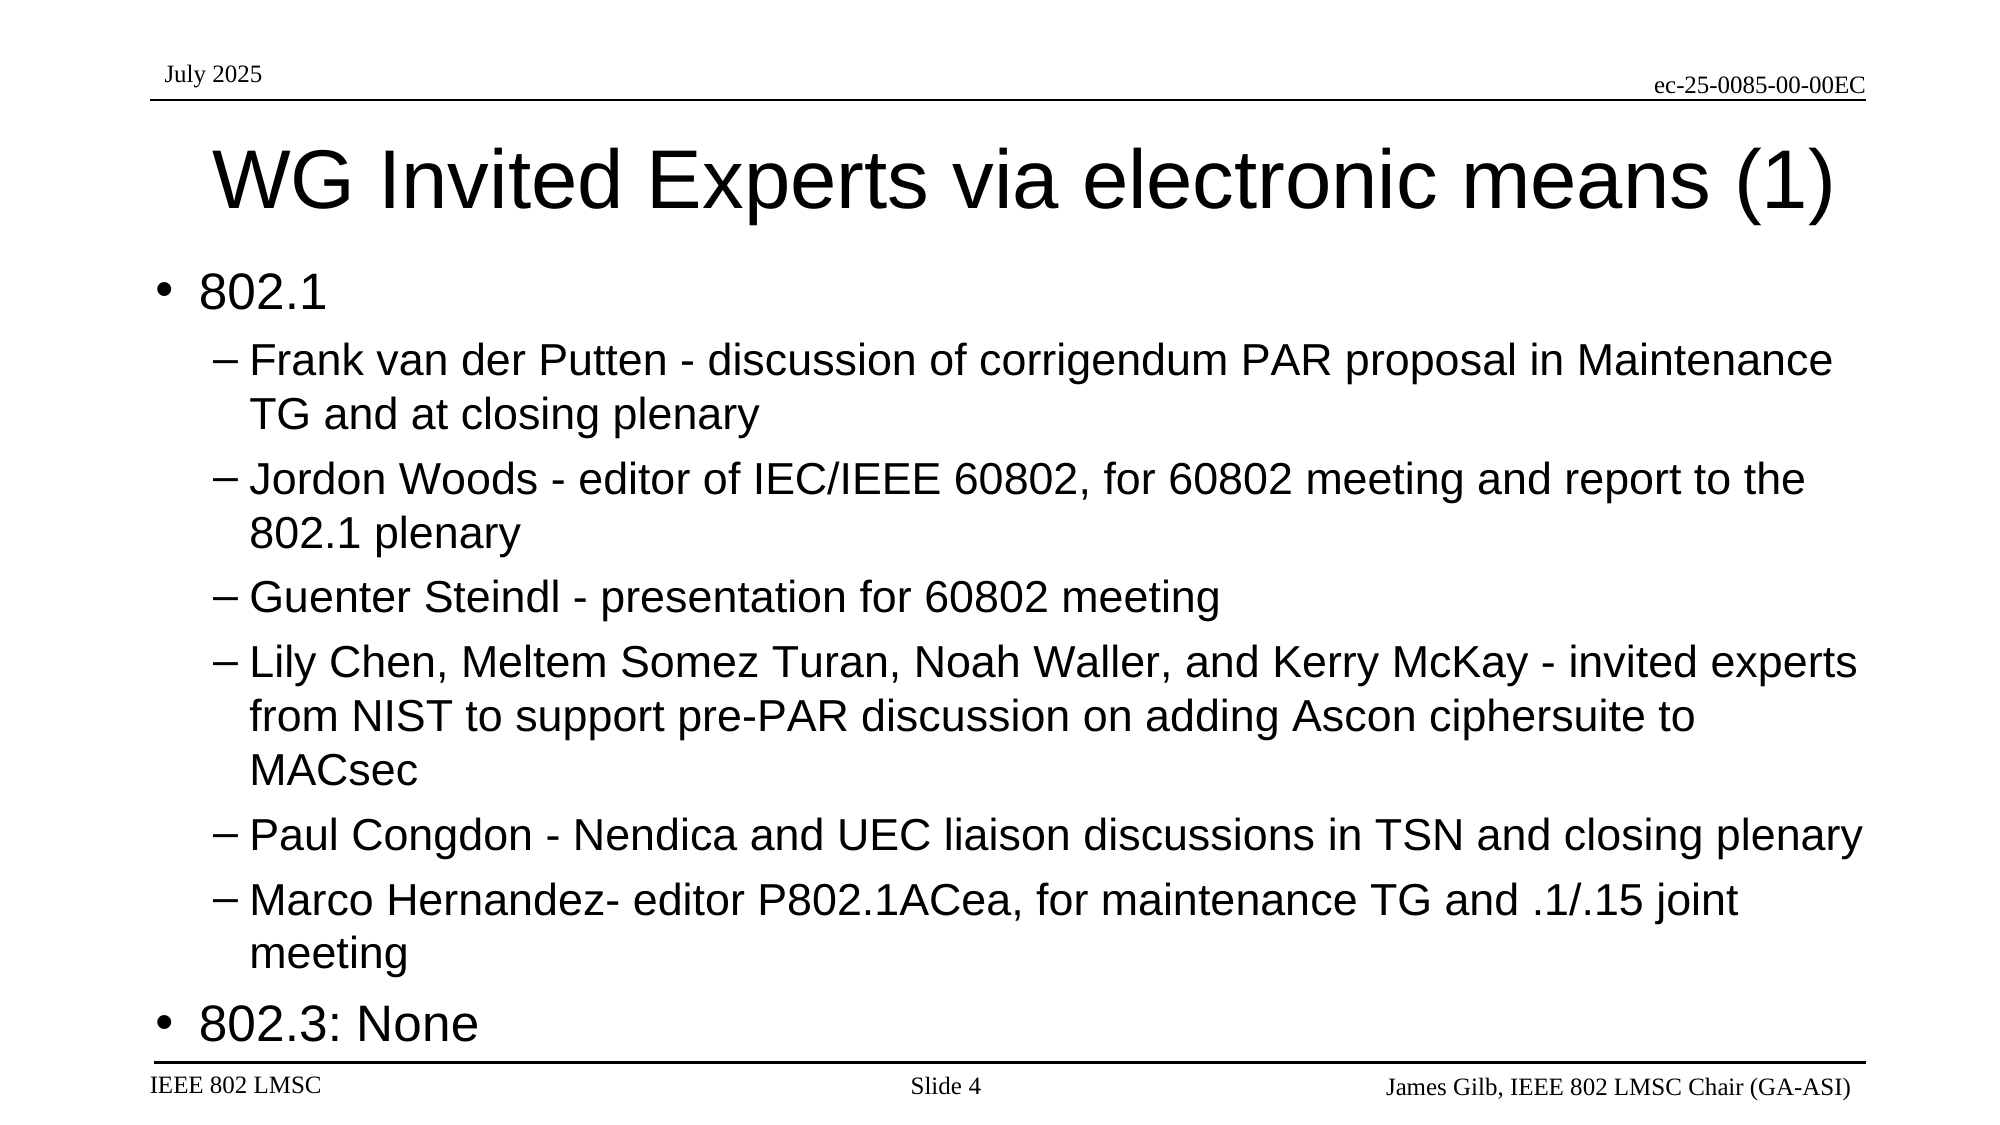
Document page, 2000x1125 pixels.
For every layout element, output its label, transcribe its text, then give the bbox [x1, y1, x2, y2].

title WG Invited Experts via electronic means (1) [149, 112, 1900, 238]
list 802.1 Frank van der Putten - discussion of corrigendum PAR proposal in Maintenance TG and at closing plenary Jordon Woods - editor of IEC/IEEE 60802, for 60802 meeting and report to the 802.1 plenary Guenter Steindl - presentation for 60802 meeting Lily Chen, Meltem Somez Turan, Noah Waller, and Kerry McKay - invited experts from NIST to support pre-PAR discussion on adding Ascon ciphersuite to MACsec Paul Congdon - Nendica and UEC liaison discussions in TSN and closing plenary Marco Hernandez- editor P802.1ACea, for maintenance TG and .1/.15 joint meeting 802.3: None [140, 250, 1890, 1061]
